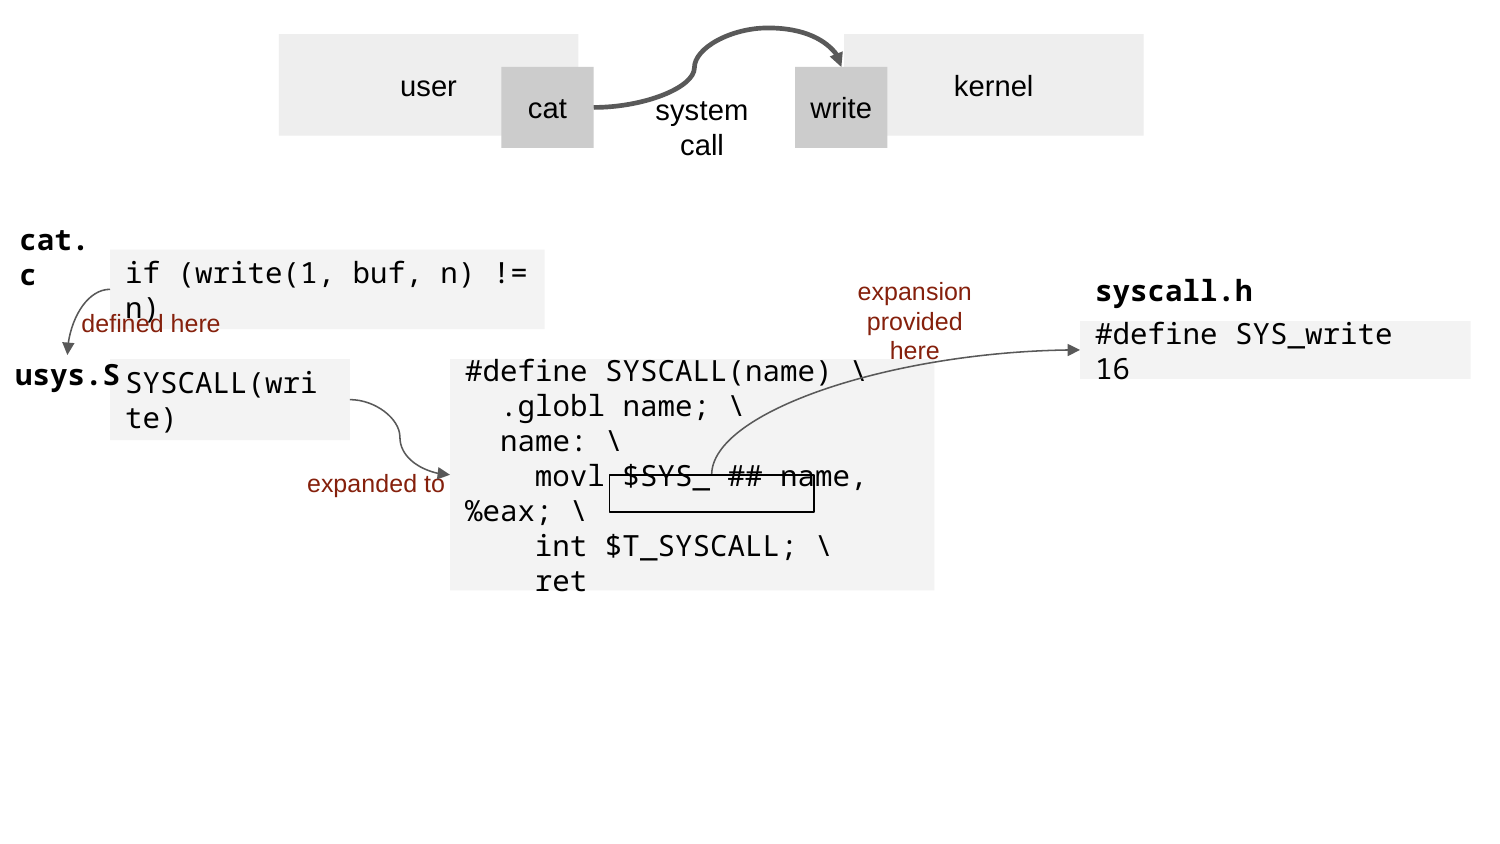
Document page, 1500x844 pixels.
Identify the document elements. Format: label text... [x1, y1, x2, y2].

text_box system call [634, 85, 770, 167]
text_box #define SYS_write 16 [1080, 321, 1471, 379]
text_box defined here [48, 303, 254, 341]
text_box expansion provided here [828, 276, 1002, 363]
text_box syscall.h [1080, 270, 1285, 308]
text_box #define SYSCALL(name) \ .globl name; \ name: \ movl $SYS_ ## name, %eax; \ int $T_SYSCALL; \ ret [610, 476, 813, 511]
text_box write [795, 66, 888, 148]
text_box cat.c [4, 227, 122, 286]
text_box usys.S [0, 355, 136, 393]
text_box expanded to [290, 450, 463, 515]
text_box cat [501, 66, 594, 148]
text_box kernel [844, 34, 1144, 136]
text_box user [278, 34, 579, 136]
text_box if (write(1, buf, n) != n) [110, 249, 545, 330]
text_box SYSCALL(write) [110, 359, 350, 441]
text_box #define SYSCALL(name) \ .globl name; \ name: \ movl $SYS_ ## name, %eax; \ int $T_SYSCALL; \ ret [450, 359, 935, 591]
